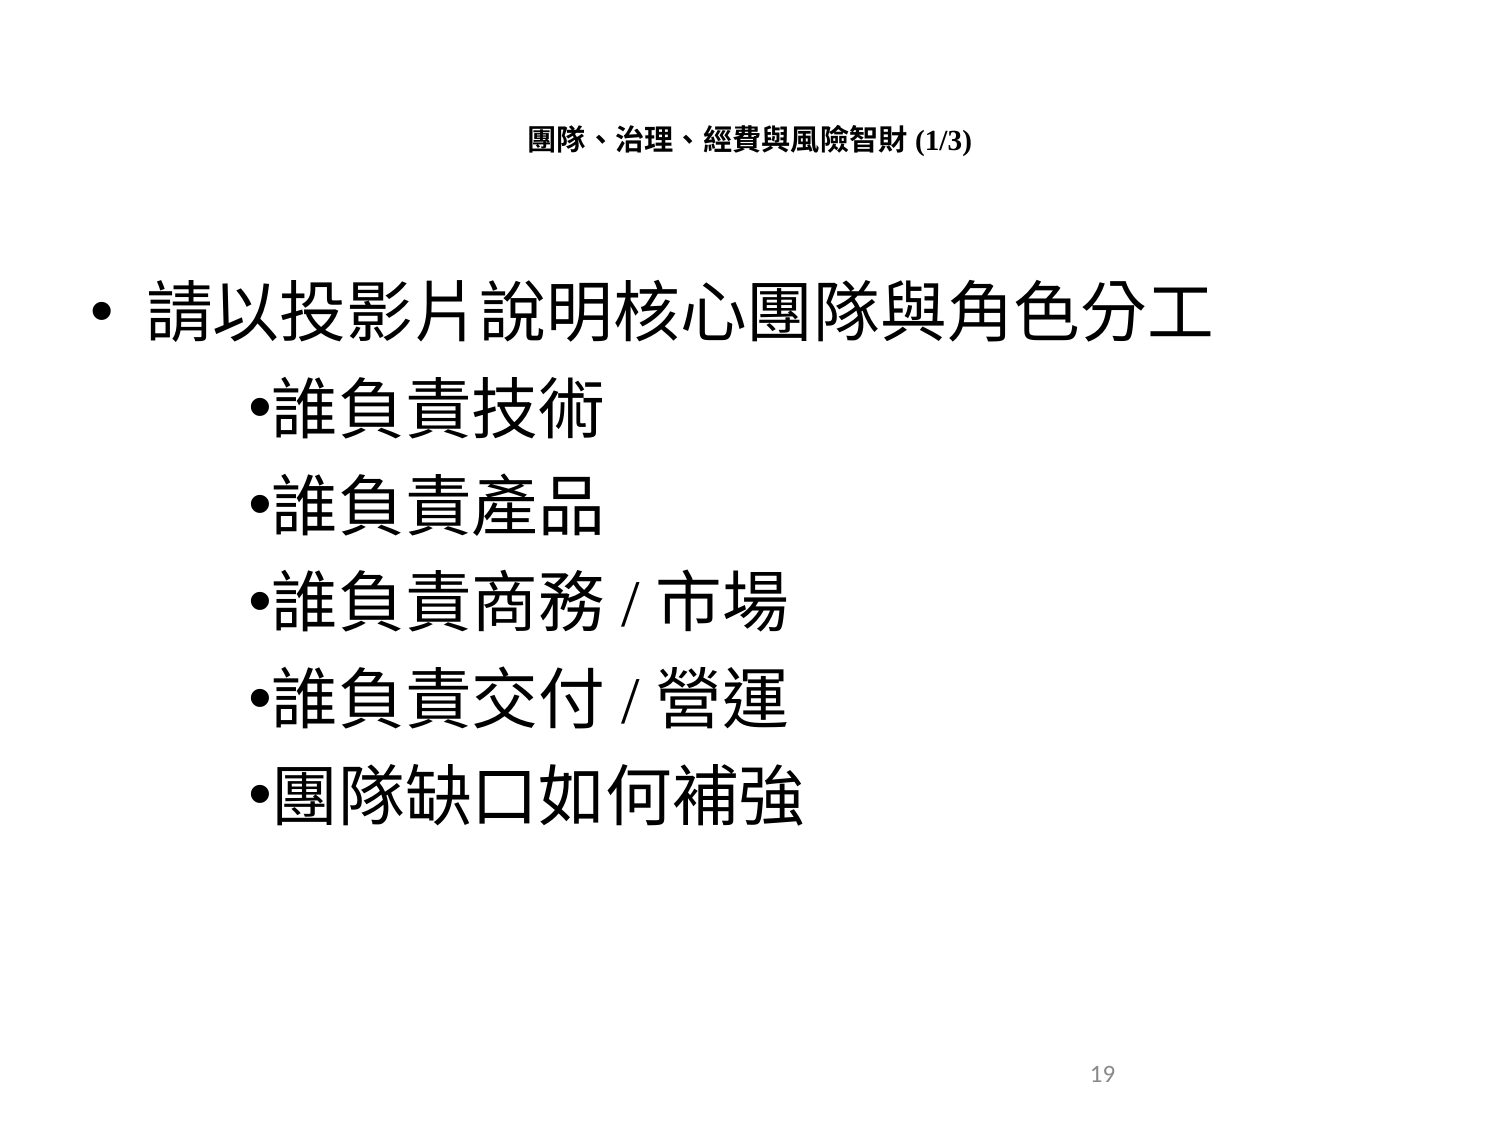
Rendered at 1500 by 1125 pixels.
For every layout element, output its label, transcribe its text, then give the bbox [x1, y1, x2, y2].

text_box 19 [1074, 1042, 1426, 1103]
list 請以投影片說明核心團隊與角色分工 誰負責技術 誰負責產品 誰負責商務/市場 誰負責交付/營運 團隊缺口如何補強 [75, 211, 1426, 1050]
title 團隊、治理、經費與風險智財(1/3) [75, 45, 1426, 211]
